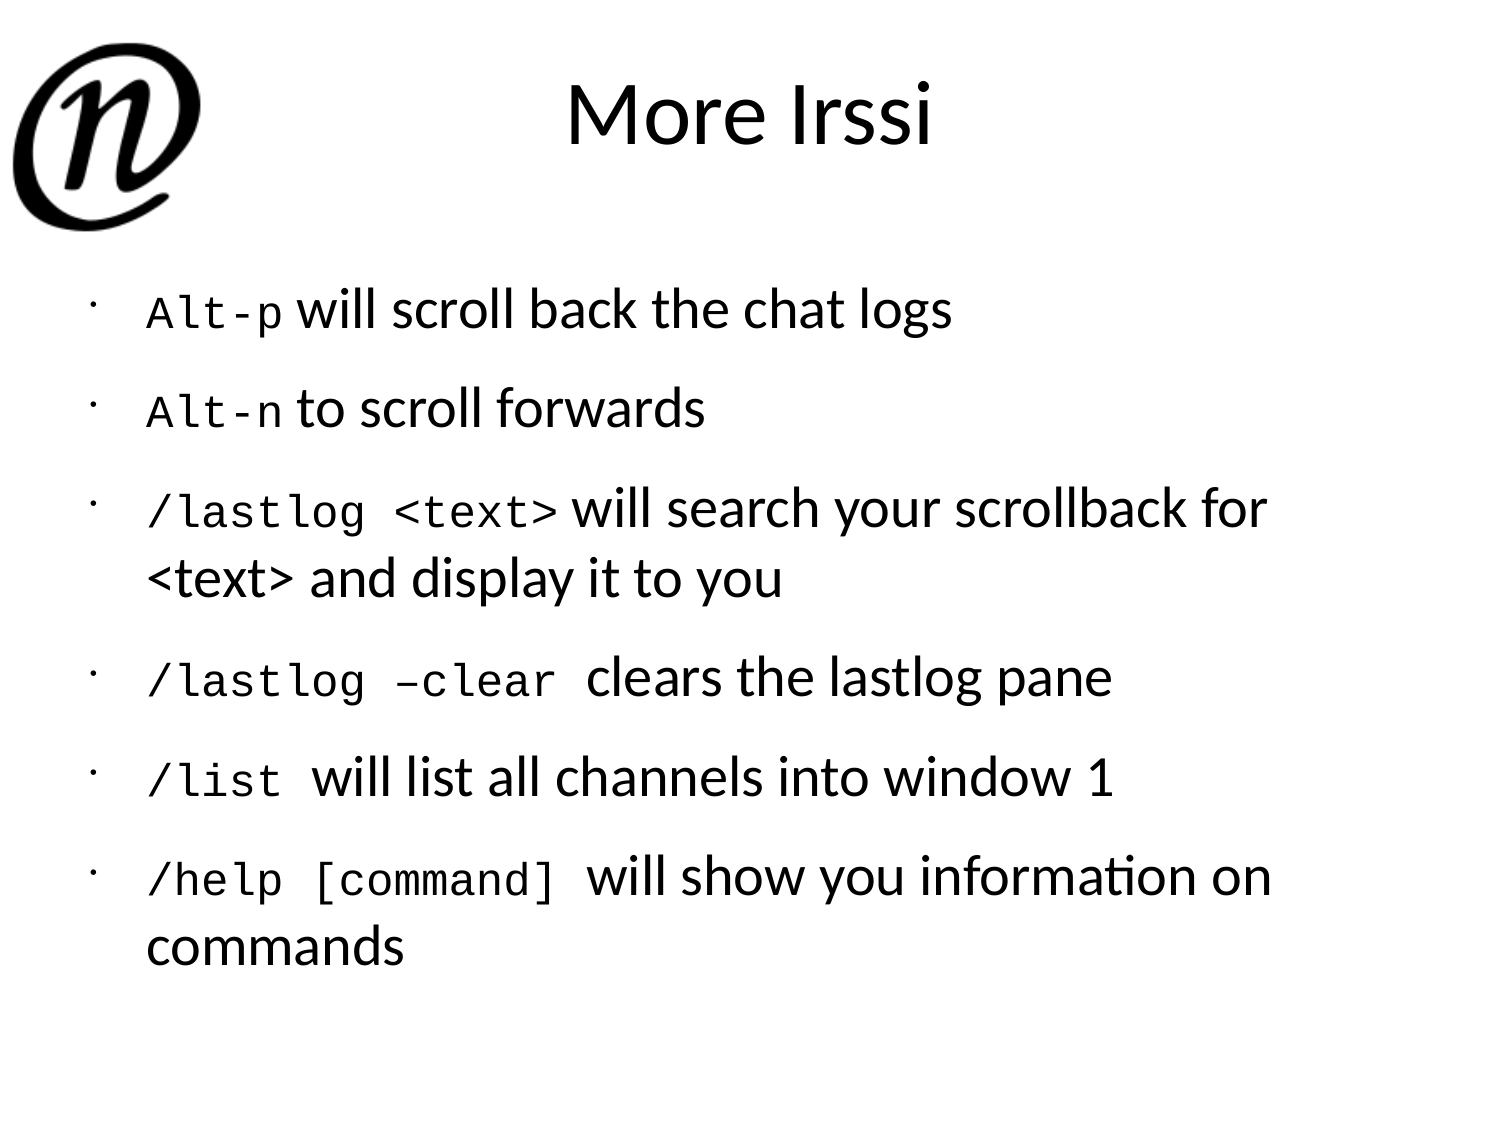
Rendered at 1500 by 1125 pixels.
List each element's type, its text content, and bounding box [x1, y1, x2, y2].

list Alt-p will scroll back the chat logs Alt-n to scroll forwards /lastlog <text> will search your scrollback for <text> and display it to you /lastlog –clear clears the lastlog pane /list will list all channels into window 1 /help [command] will show you information on commands [75, 262, 1436, 1005]
title More Irssi [75, 45, 1425, 233]
picture [0, 30, 214, 245]
